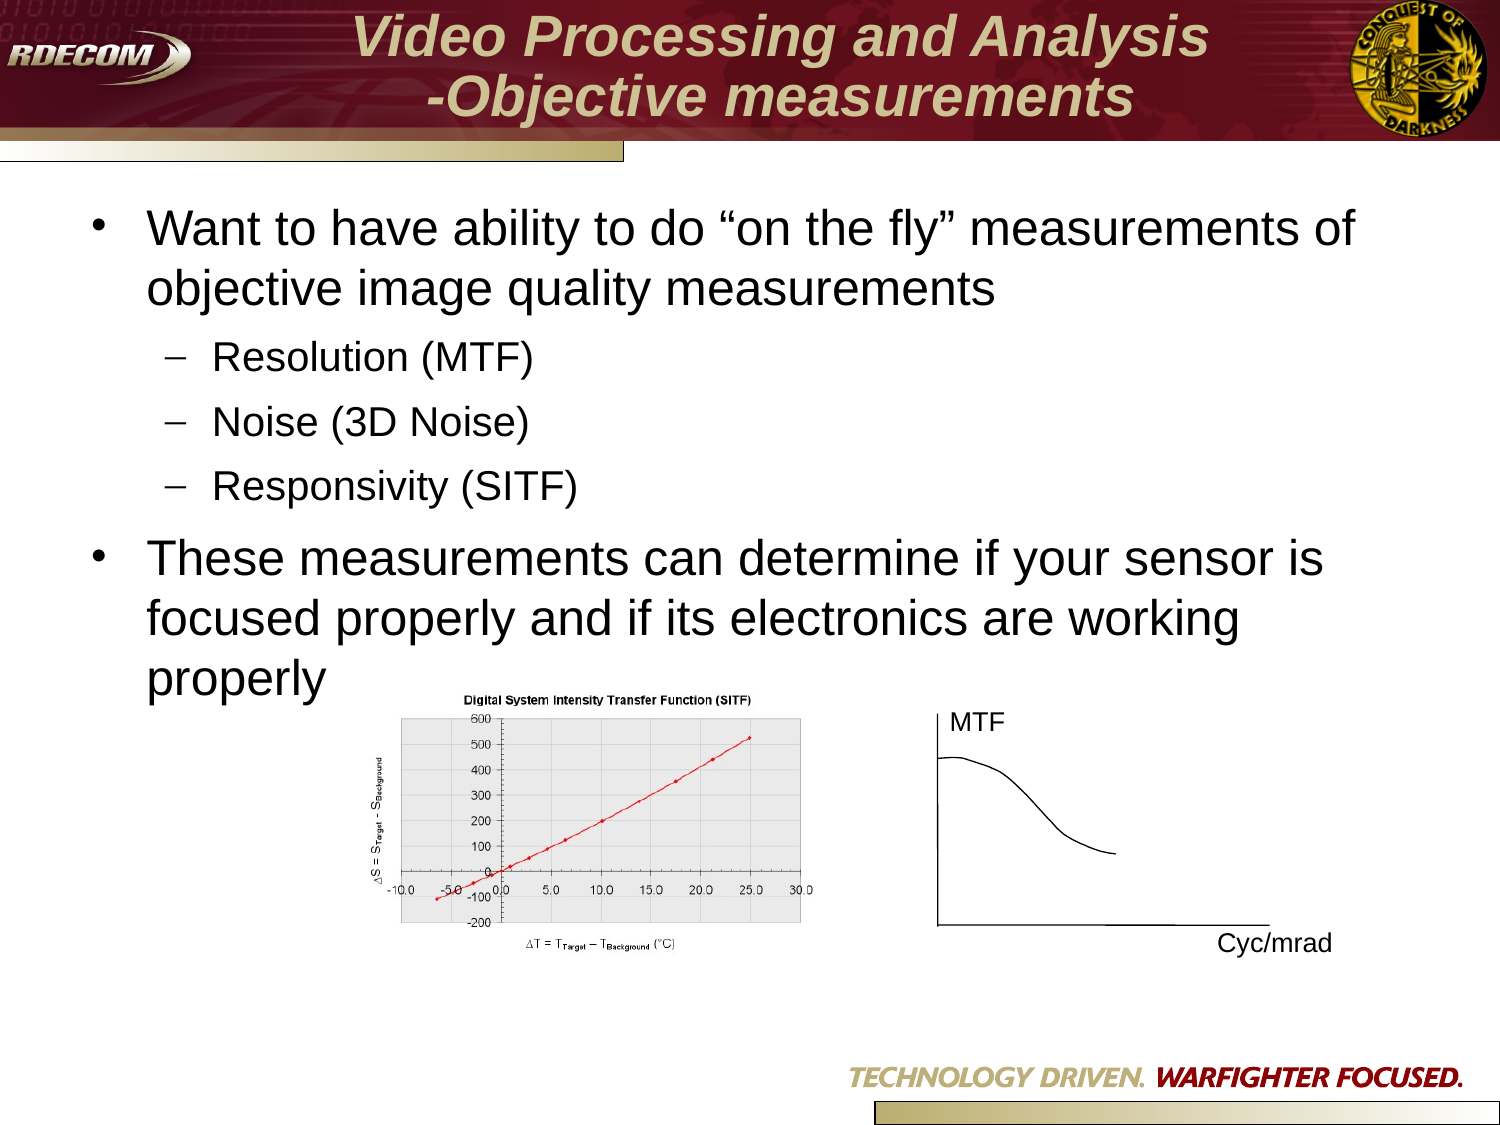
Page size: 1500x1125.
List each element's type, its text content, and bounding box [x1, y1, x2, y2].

picture [362, 662, 875, 957]
text_box Cyc/mrad [1217, 924, 1333, 958]
picture [0, 0, 1500, 141]
title Video Processing and Analysis -Objective measurements [237, 0, 1325, 138]
list Want to have ability to do “on the fly” measurements of objective image quality measurements Resolution (MTF) Noise (3D Noise) Responsivity (SITF) These measurements can determine if your sensor is focused properly and if its electronics are working properly [75, 187, 1425, 930]
text_box MTF [949, 704, 1006, 737]
